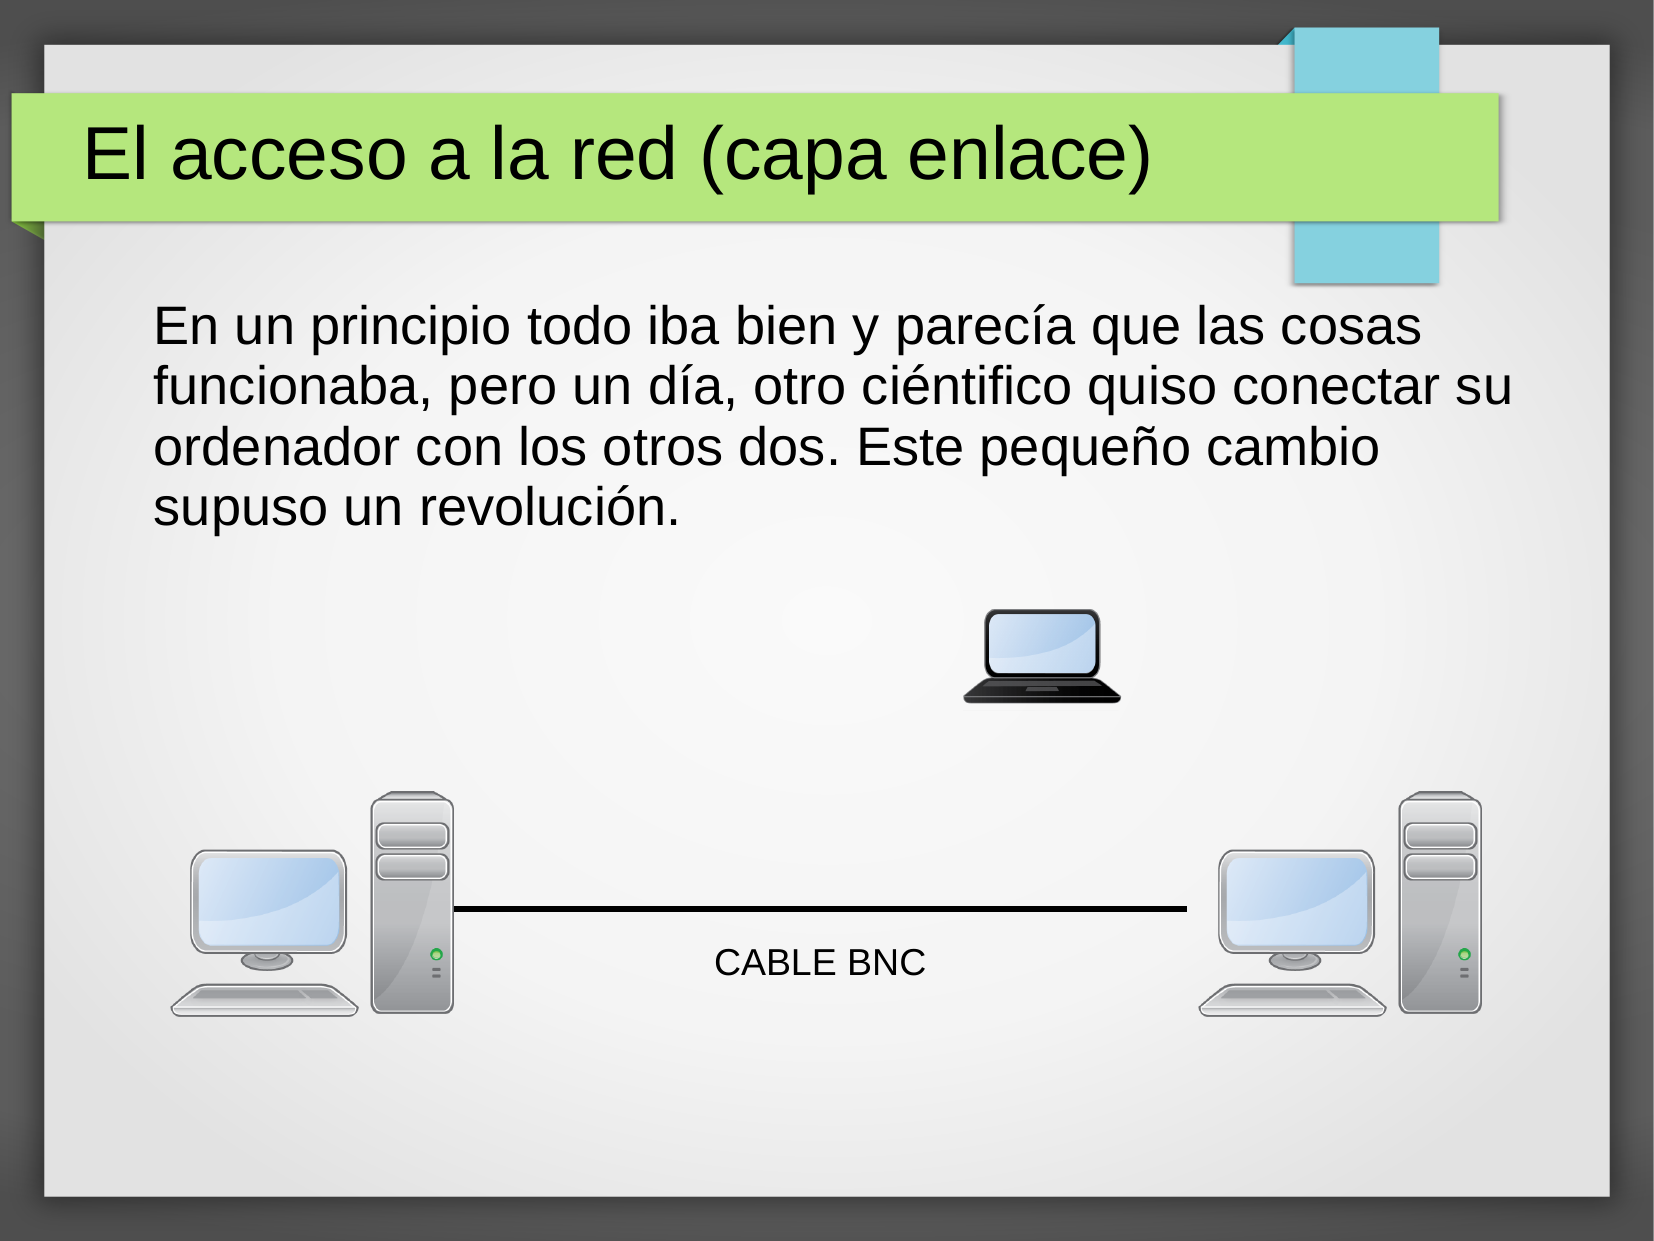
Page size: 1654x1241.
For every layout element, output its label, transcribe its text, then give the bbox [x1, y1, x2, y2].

picture [0, 0, 1654, 1241]
title El acceso a la red (capa enlace) [82, 69, 1501, 238]
list En un principio todo iba bien y parecía que las cosas funcionaba, pero un día, otro ciéntifico quiso conectar su ordenador con los otros dos. Este pequeño cambio supuso un revolución. [82, 295, 1571, 674]
